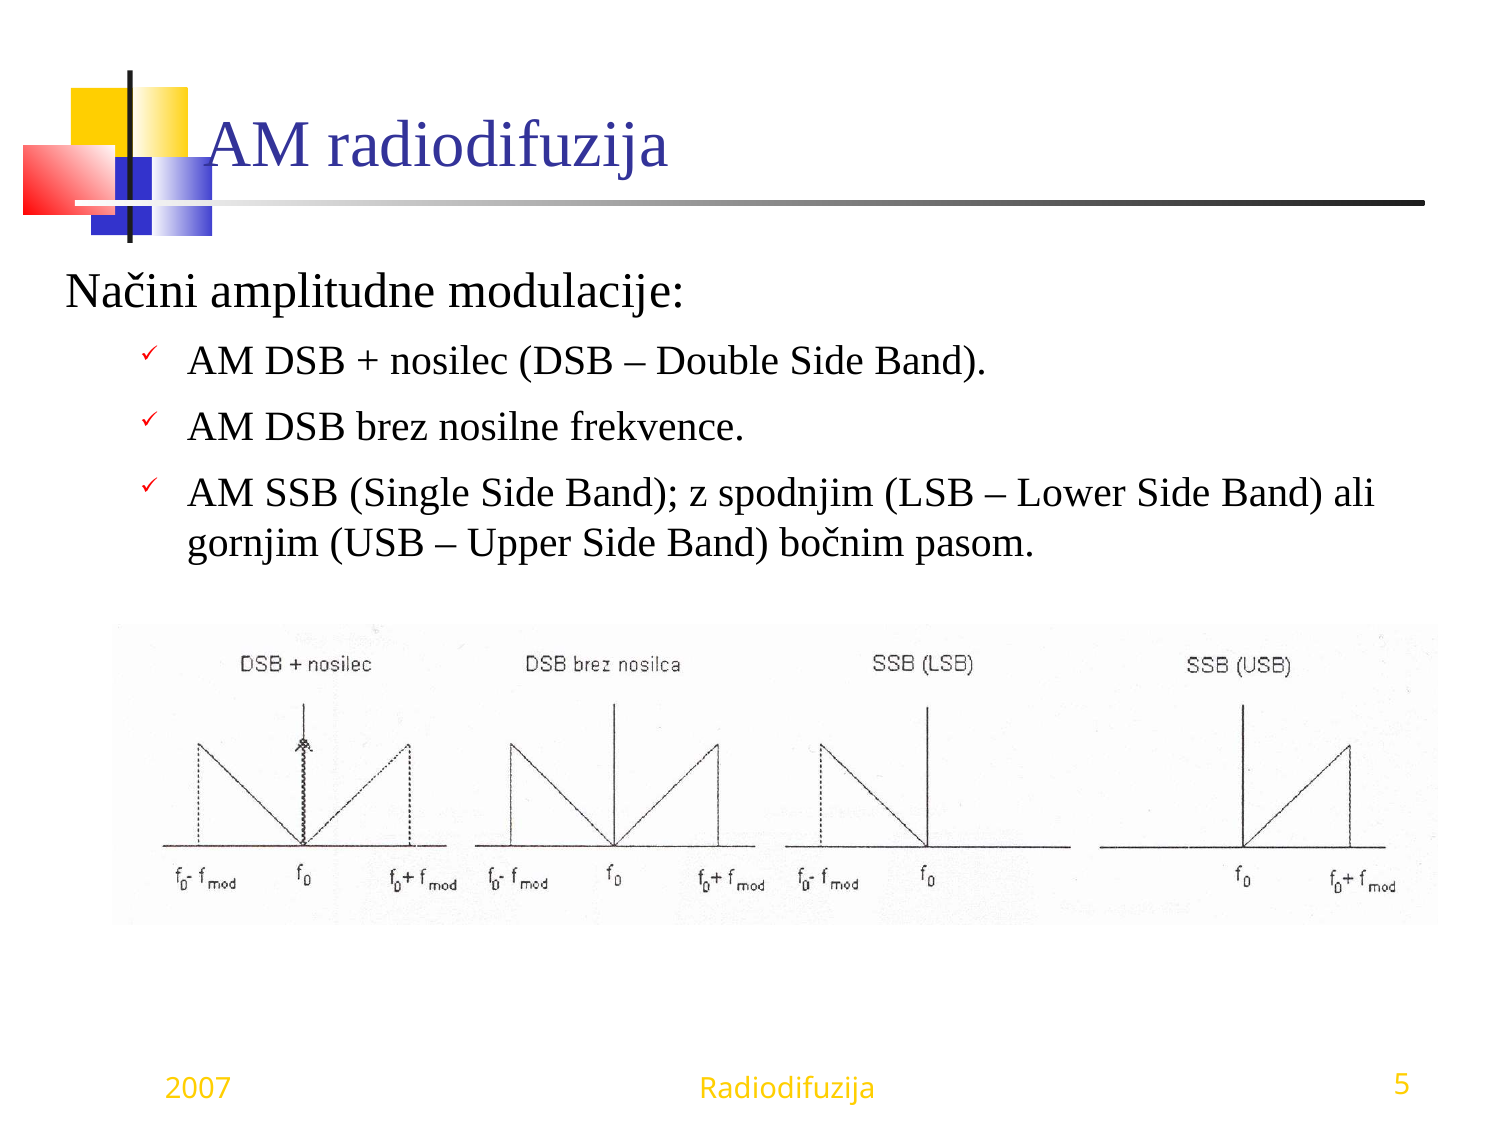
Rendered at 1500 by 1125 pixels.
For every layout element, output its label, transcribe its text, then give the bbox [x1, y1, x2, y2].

list Načini amplitudne modulacije: AM DSB + nosilec (DSB – Double Side Band). AM DSB brez nosilne frekvence. AM SSB (Single Side Band); z spodnjim (LSB – Lower Side Band) ali gornjim (USB – Upper Side Band) bočnim pasom. [50, 249, 1469, 576]
text_box 2007 [150, 1037, 463, 1113]
title AM radiodifuzija [188, 92, 1468, 188]
text_box Radiodifuzija [549, 1037, 1026, 1113]
picture [112, 624, 1438, 925]
text_box <number> [1112, 1037, 1426, 1113]
